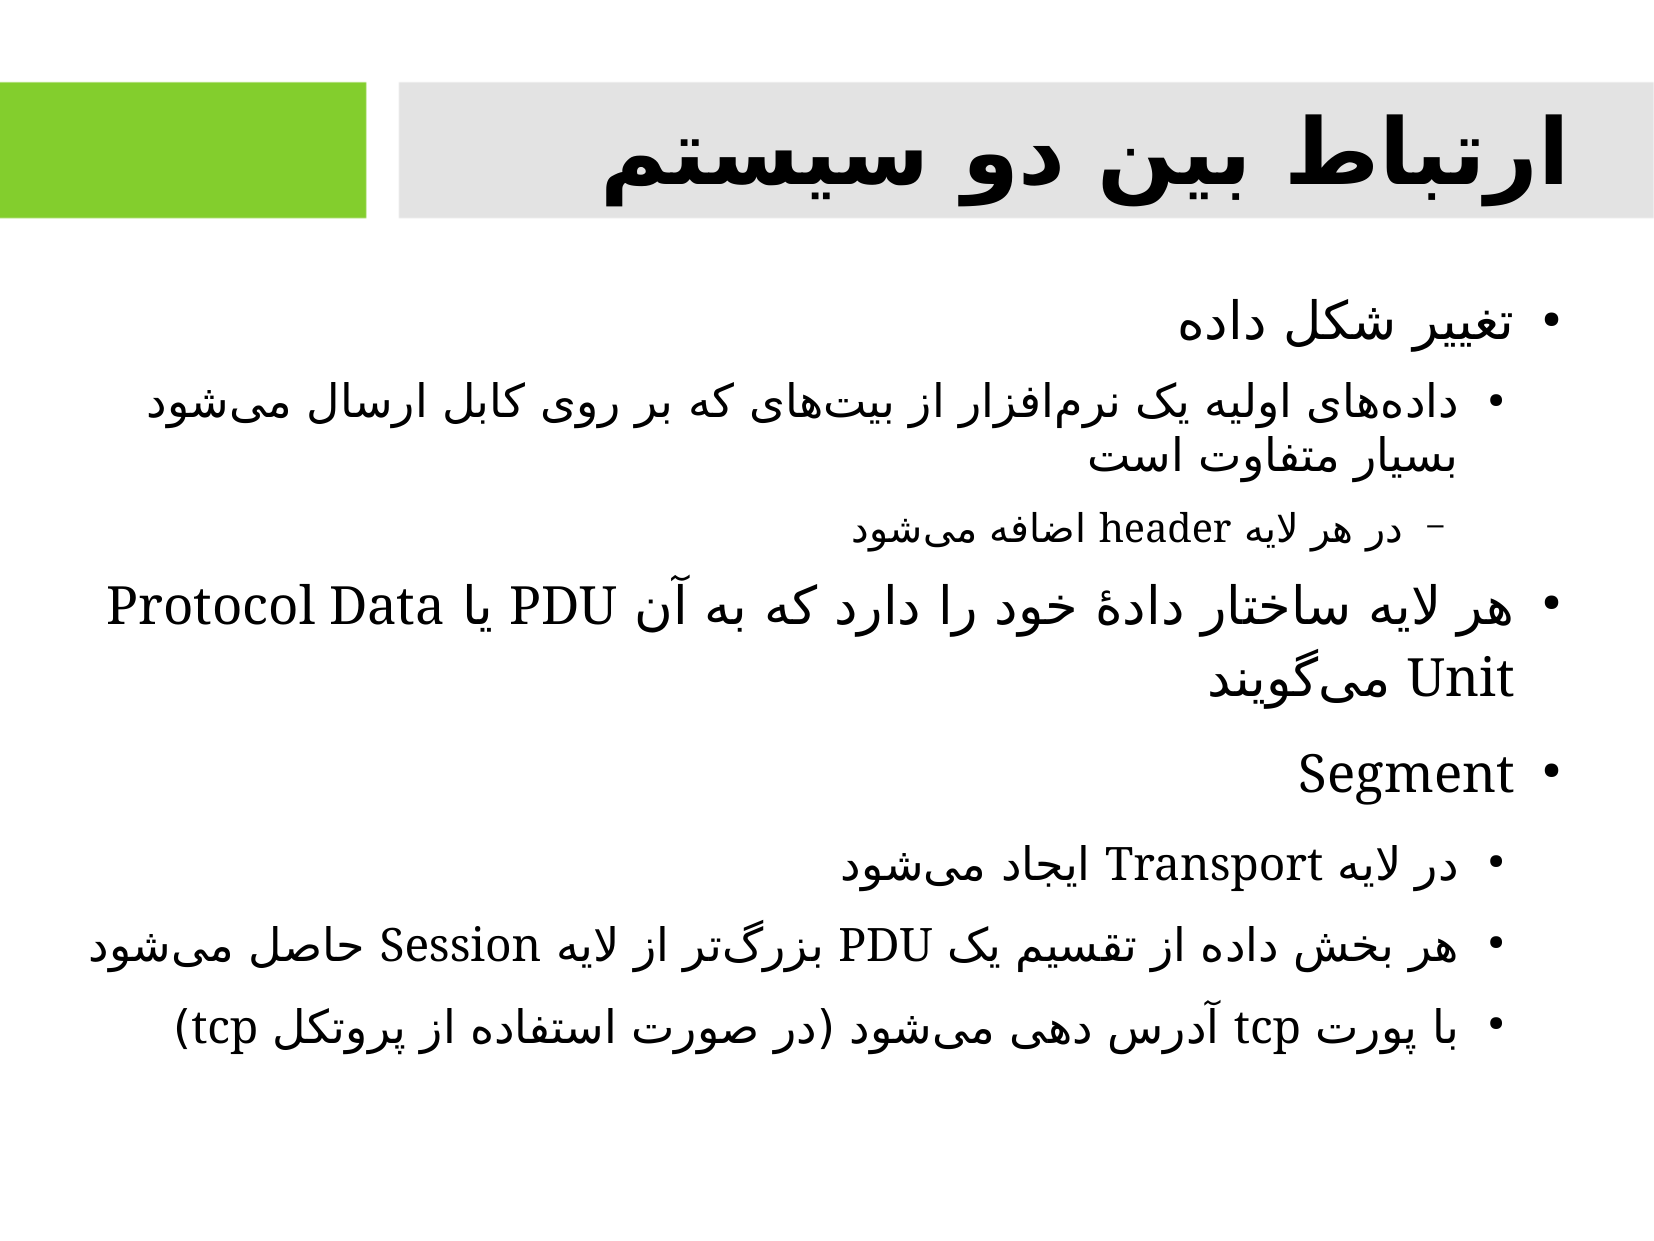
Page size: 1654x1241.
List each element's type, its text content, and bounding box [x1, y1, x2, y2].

title ارتباط بین دو سیستم [82, 49, 1571, 257]
list تغییر شکل داده داده‌های اولیه یک نرم‌افزار از بیت‌های که بر روی کابل ارسال می‌شود بسیار متفاوت است در هر لایه header اضافه می‌شود هر لایه ساختار دادهٔ خود را دارد که به آن PDU یا Protocol Data Unit می‌گویند Segment در لایه Transport ایجاد می‌شود هر بخش داده از تقسیم یک PDU بزرگ‌تر از لایه Session حاصل می‌شود با پورت tcp آدرس دهی می‌شود (در صورت استفاده از پروتکل tcp) [82, 290, 1571, 1109]
picture [0, 0, 1654, 1241]
